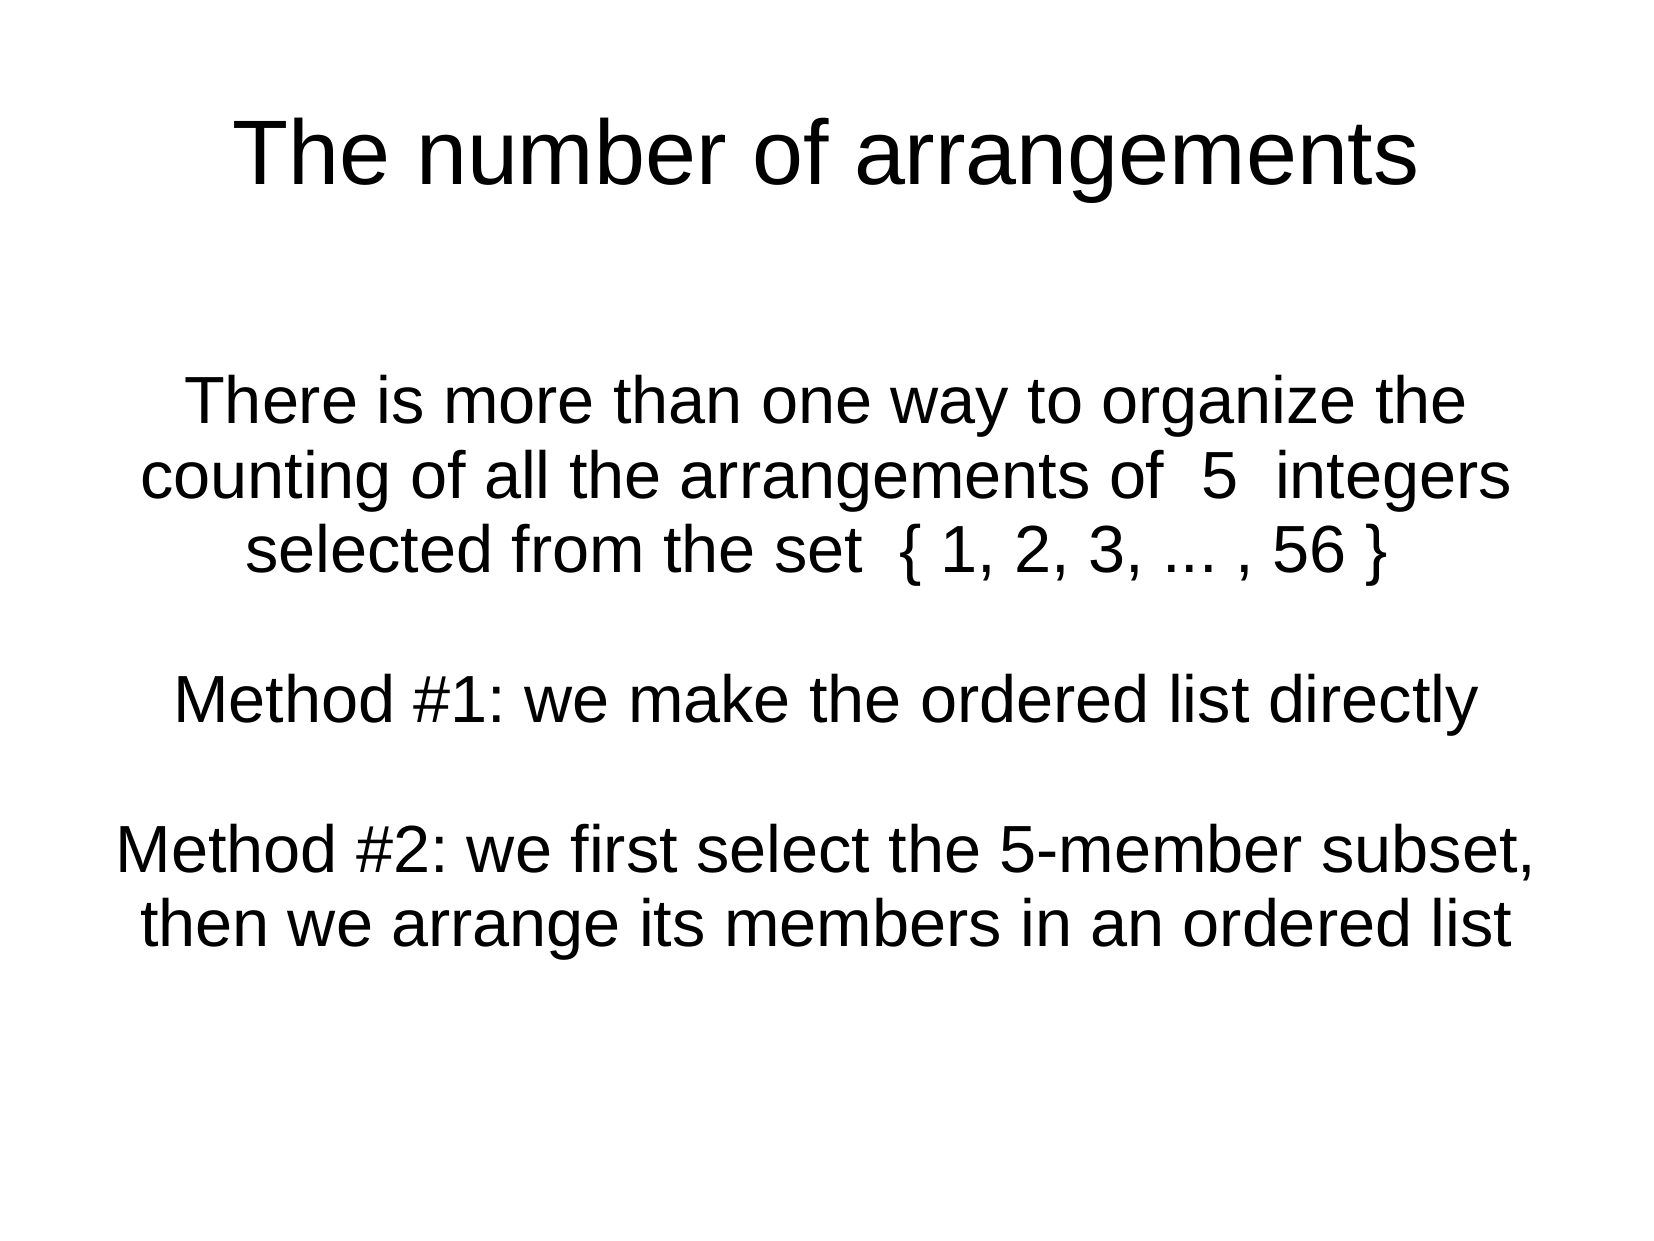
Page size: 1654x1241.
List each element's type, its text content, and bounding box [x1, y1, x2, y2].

title The number of arrangements [82, 56, 1571, 250]
subtitle There is more than one way to organize the counting of all the arrangements of 5 integers selected from the set { 1, 2, 3, ... , 56 } Method #1: we make the ordered list directly Method #2: we first select the 5-member subset, then we arrange its members in an ordered list [82, 297, 1571, 1102]
